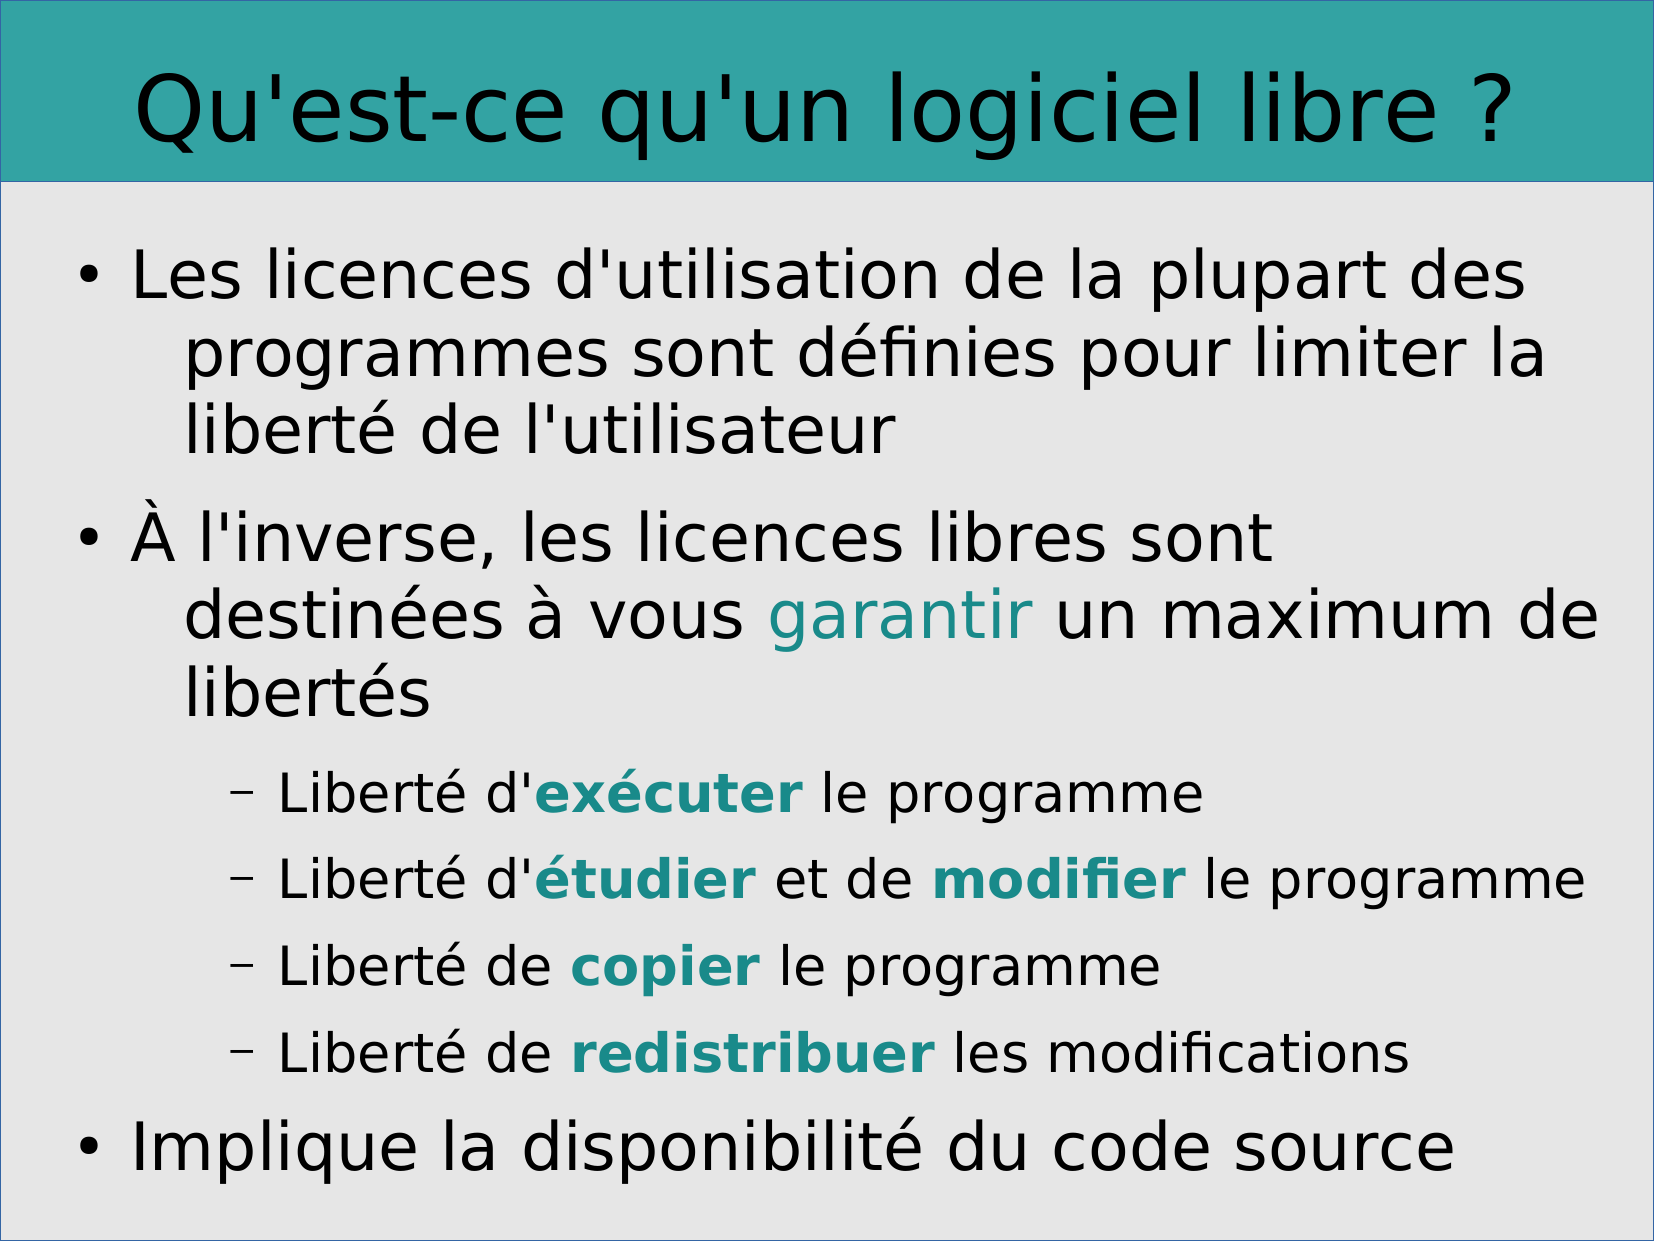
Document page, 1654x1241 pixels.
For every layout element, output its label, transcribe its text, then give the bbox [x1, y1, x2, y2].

title Qu'est-ce qu'un logiciel libre ? [82, 49, 1571, 170]
list Les licences d'utilisation de la plupart des programmes sont définies pour limiter la liberté de l'utilisateur À l'inverse, les licences libres sont destinées à vous garantir un maximum de libertés Liberté d'exécuter le programme Liberté d'étudier et de modifier le programme Liberté de copier le programme Liberté de redistribuer les modifications Implique la disponibilité du code source [41, 236, 1609, 1109]
